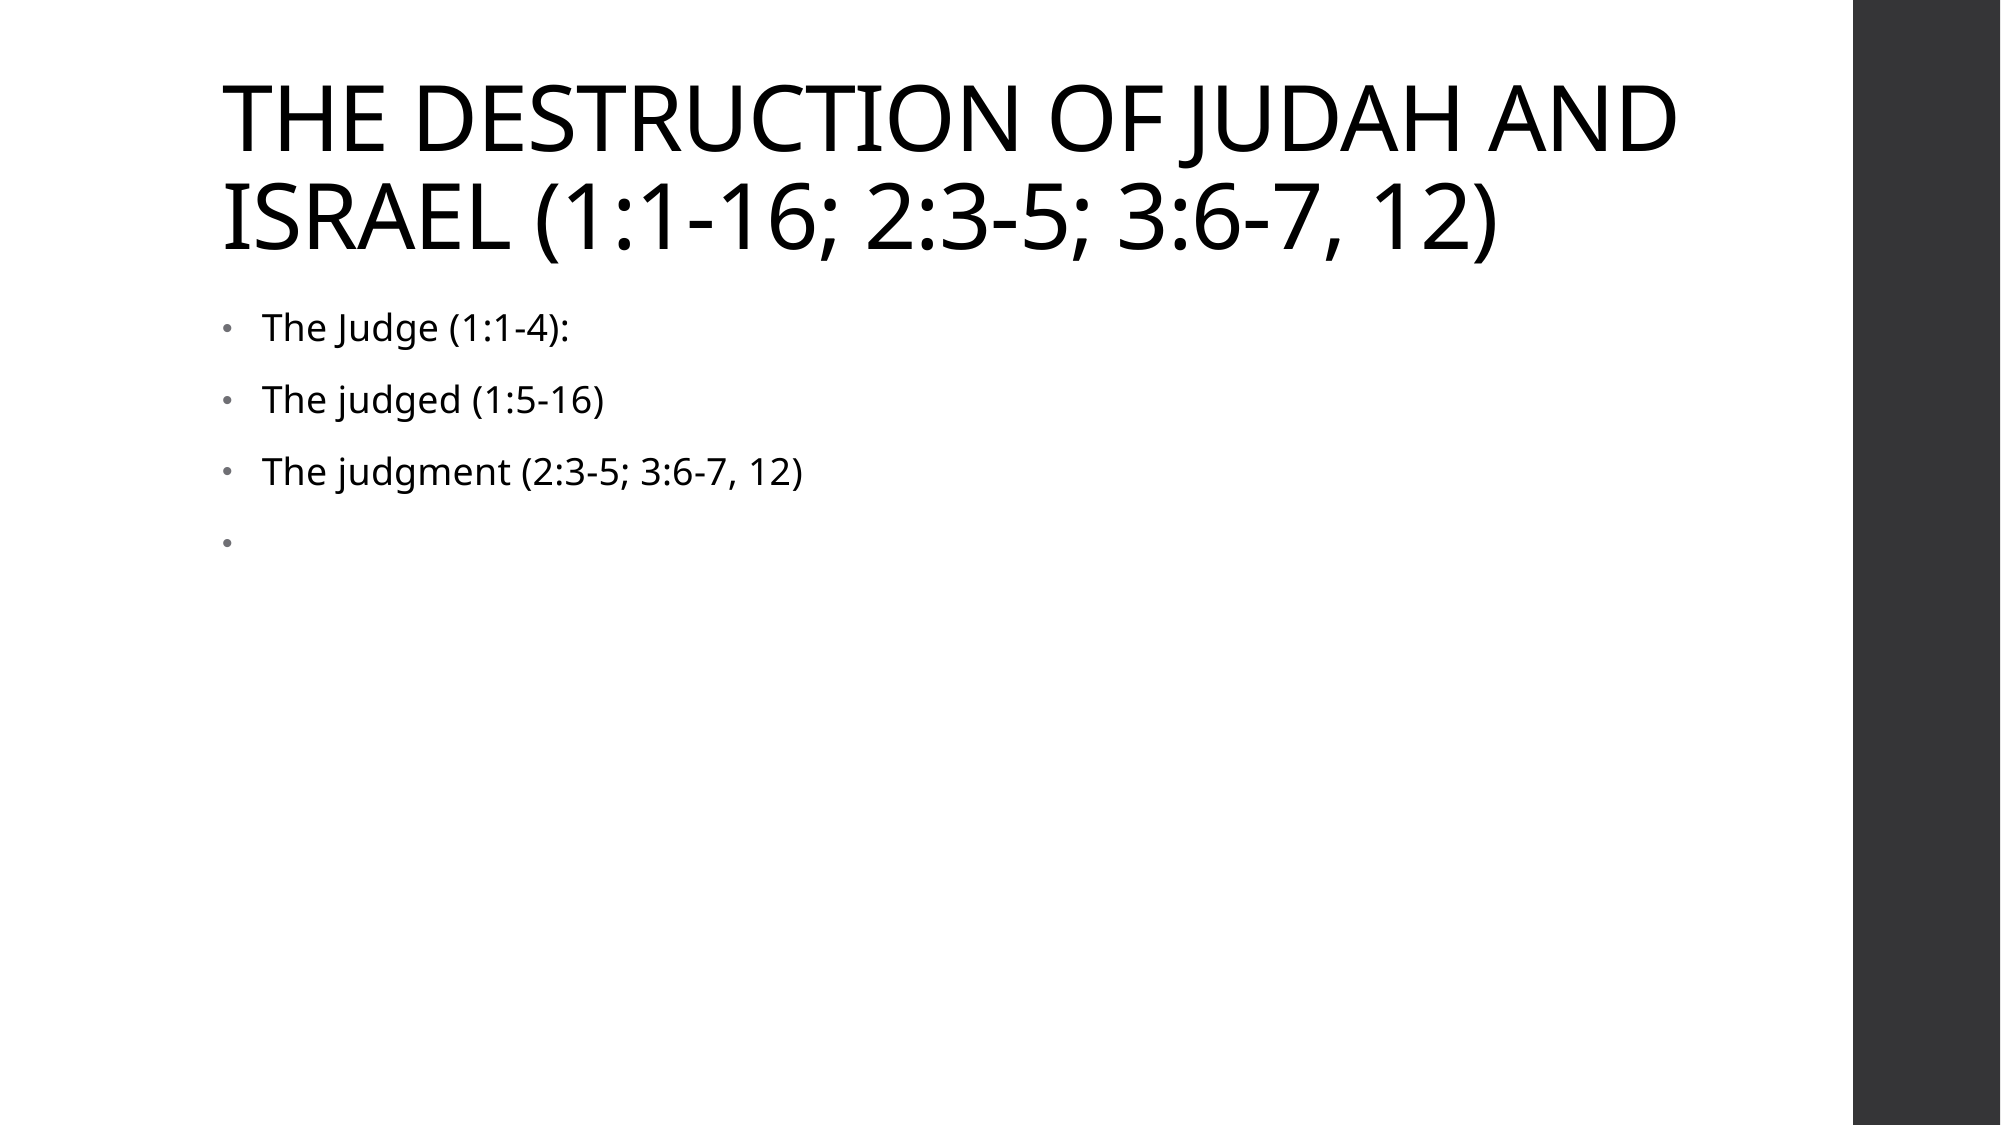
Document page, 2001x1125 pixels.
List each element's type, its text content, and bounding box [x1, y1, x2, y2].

title THE DESTRUCTION OF JUDAH AND ISRAEL (1:1-16; 2:3-5; 3:6-7, 12) [206, 60, 1797, 278]
list The Judge (1:1-4): The judged (1:5-16) The judgment (2:3-5; 3:6-7, 12) [206, 299, 1617, 1014]
